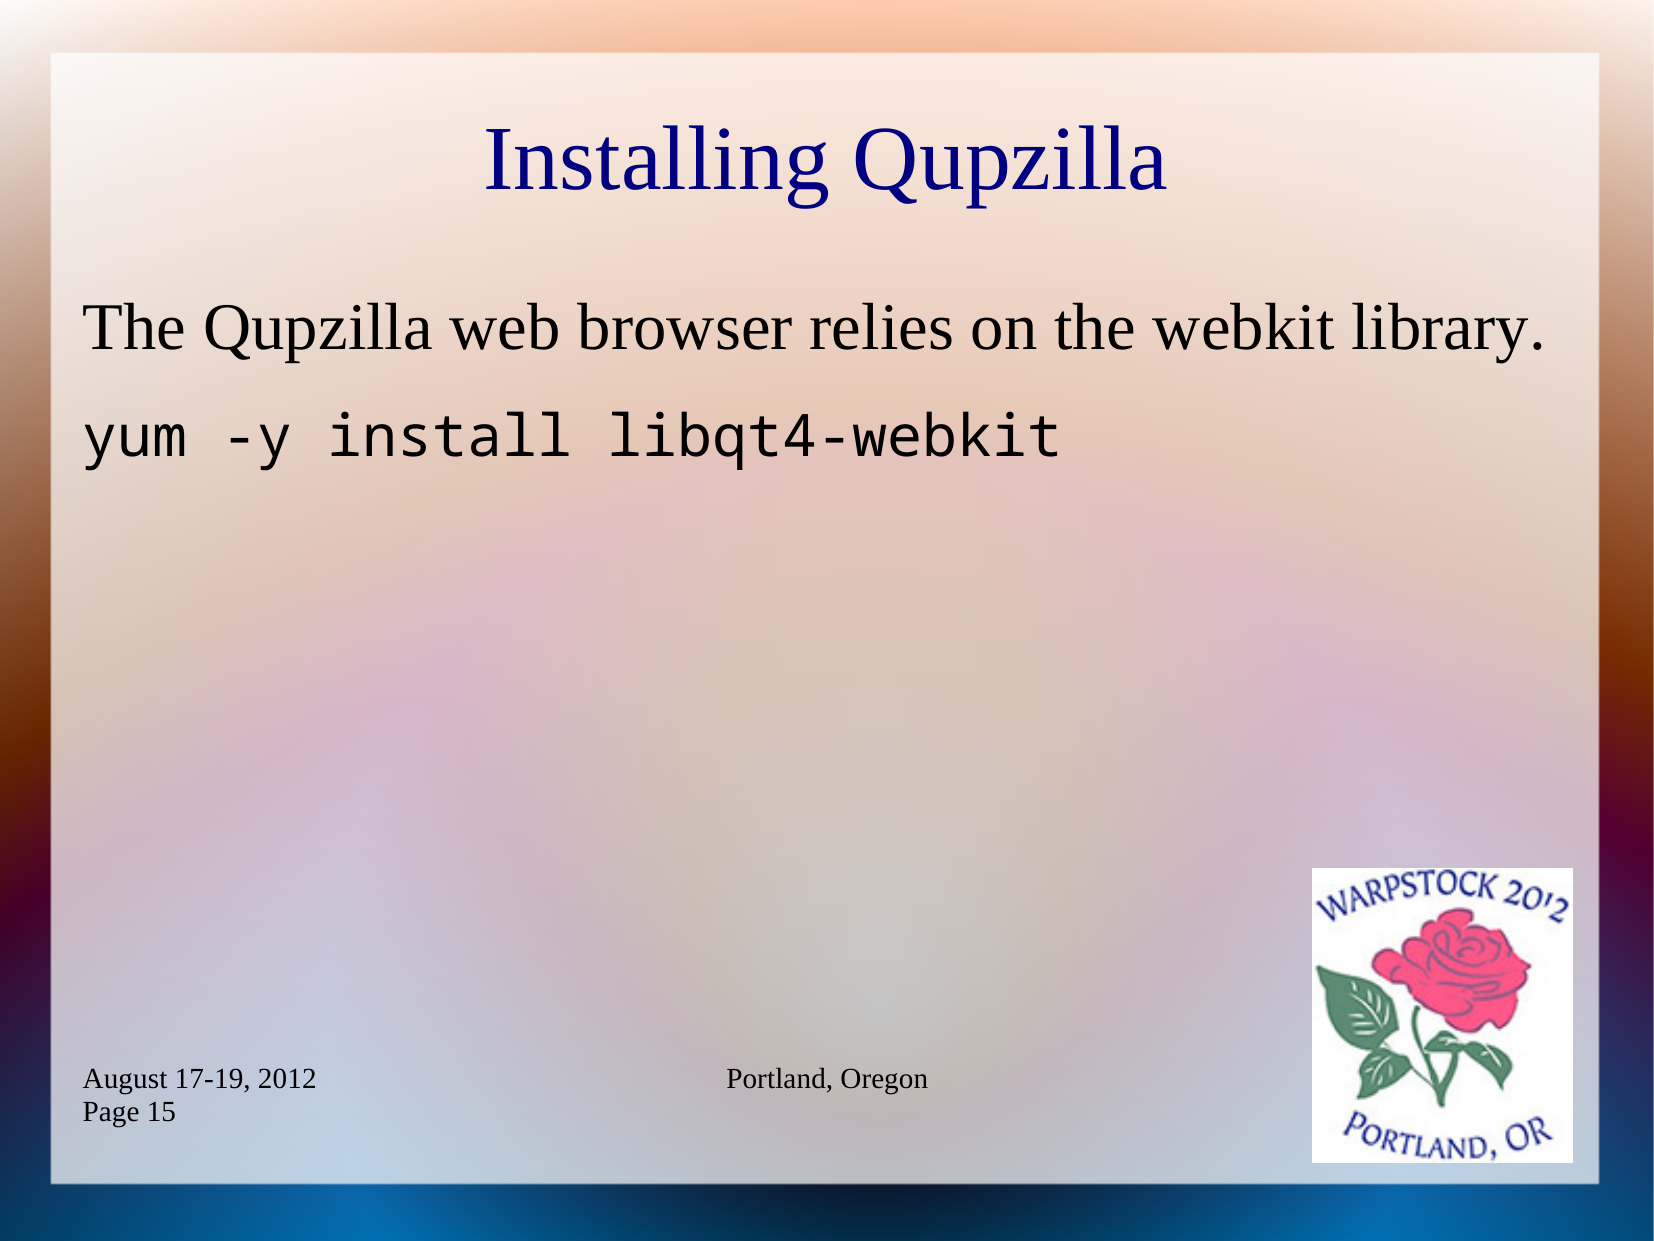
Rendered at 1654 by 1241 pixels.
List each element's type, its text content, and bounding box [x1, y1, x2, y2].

title Installing Qupzilla [82, 62, 1571, 256]
list The Qupzilla web browser relies on the webkit library. yum -y install libqt4-webkit [82, 290, 1571, 1036]
picture [0, 0, 1654, 1241]
